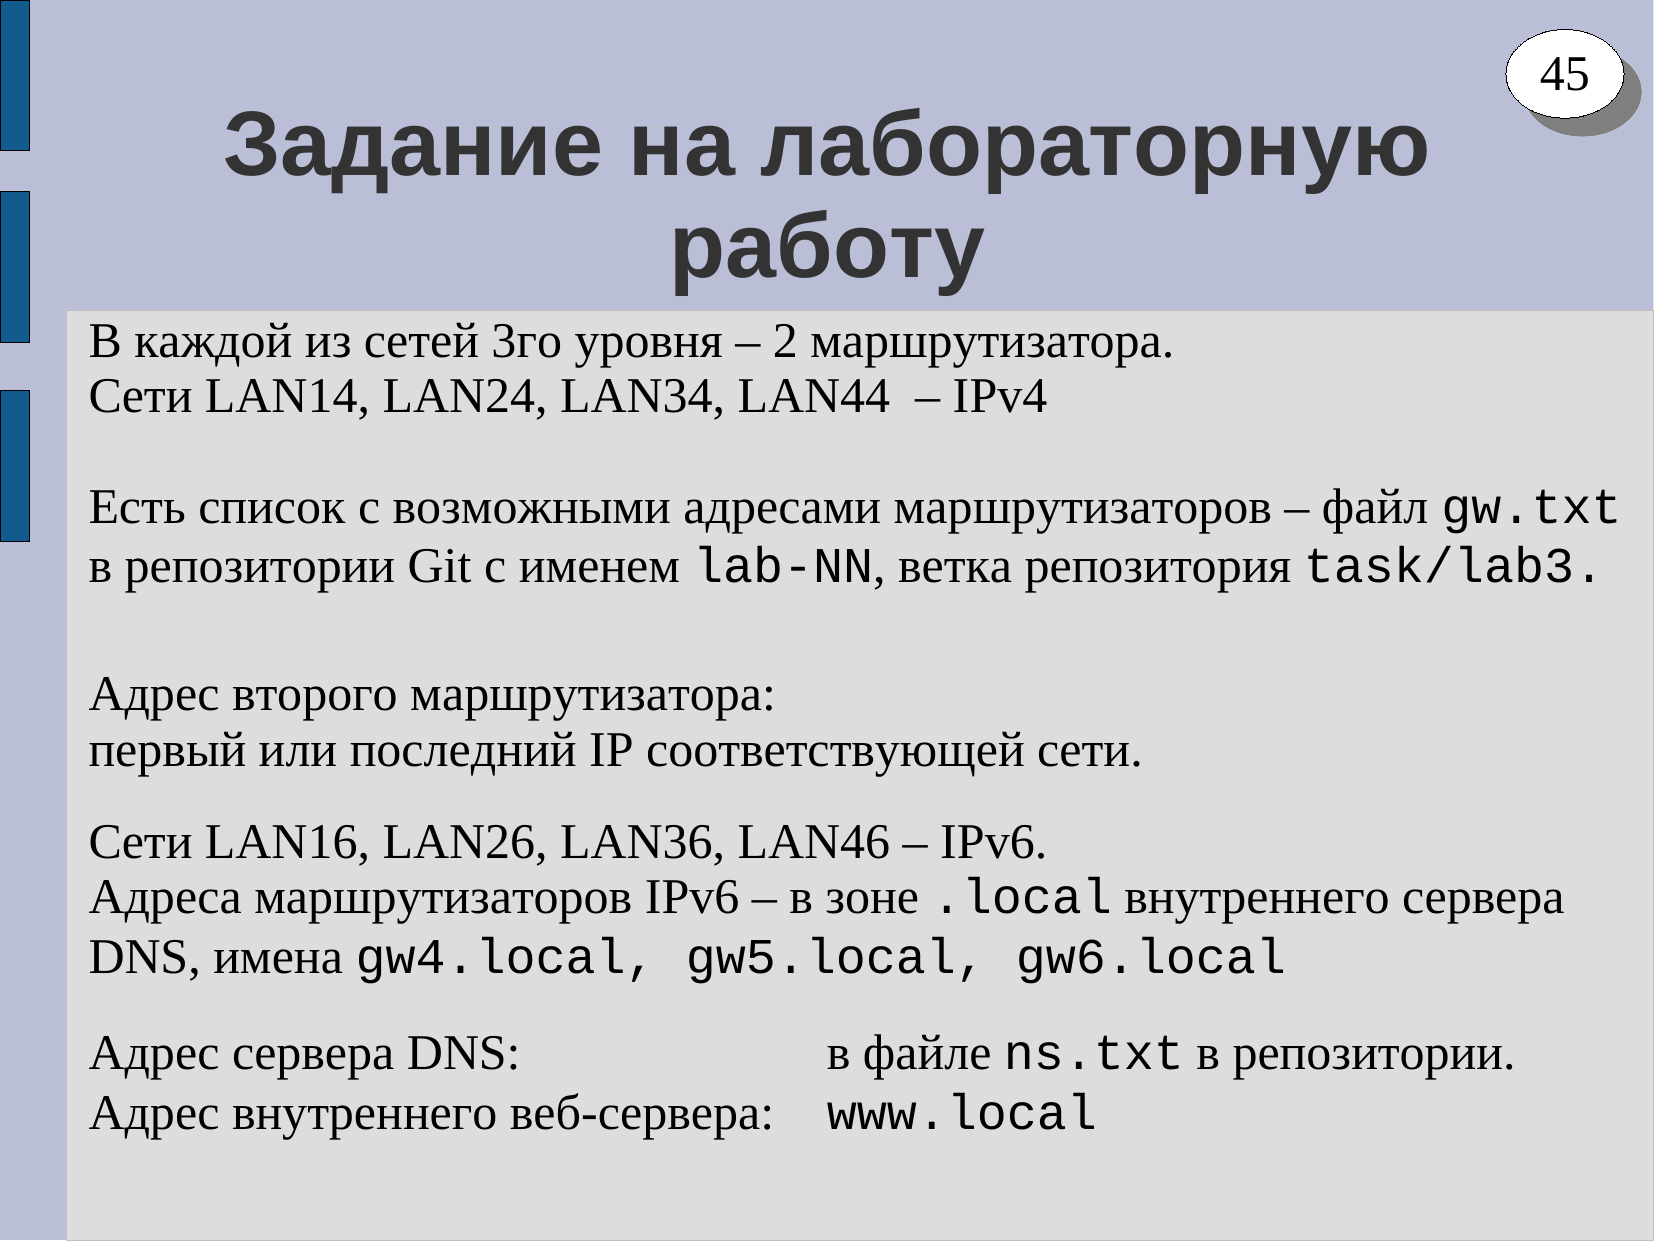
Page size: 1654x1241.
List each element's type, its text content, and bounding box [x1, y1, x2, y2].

text_box 45 [1505, 29, 1625, 119]
text_box В каждой из сетей 3го уровня – 2 маршрутизатора. Сети LAN14, LAN24, LAN34, LAN44 – IPv4 Есть список с возможными адресами маршрутизаторов – файл gw.txt в репозитории Git с именем lab-NN, ветка репозитория task/lab3. Адрес второго маршрутизатора: первый или последний IP соответствующей сети. Сети LAN16, LAN26, LAN36, LAN46 – IPv6. Адреса маршрутизаторов IPv6 – в зоне .local внутреннего сервера DNS, имена gw4.local, gw5.local, gw6.local Адрес сервера DNS: в файле ns.txt в репозитории. Адрес внутреннего веб-сервера: www.local [88, 312, 1622, 1232]
title Задание на лабораторную работу [121, 91, 1534, 299]
